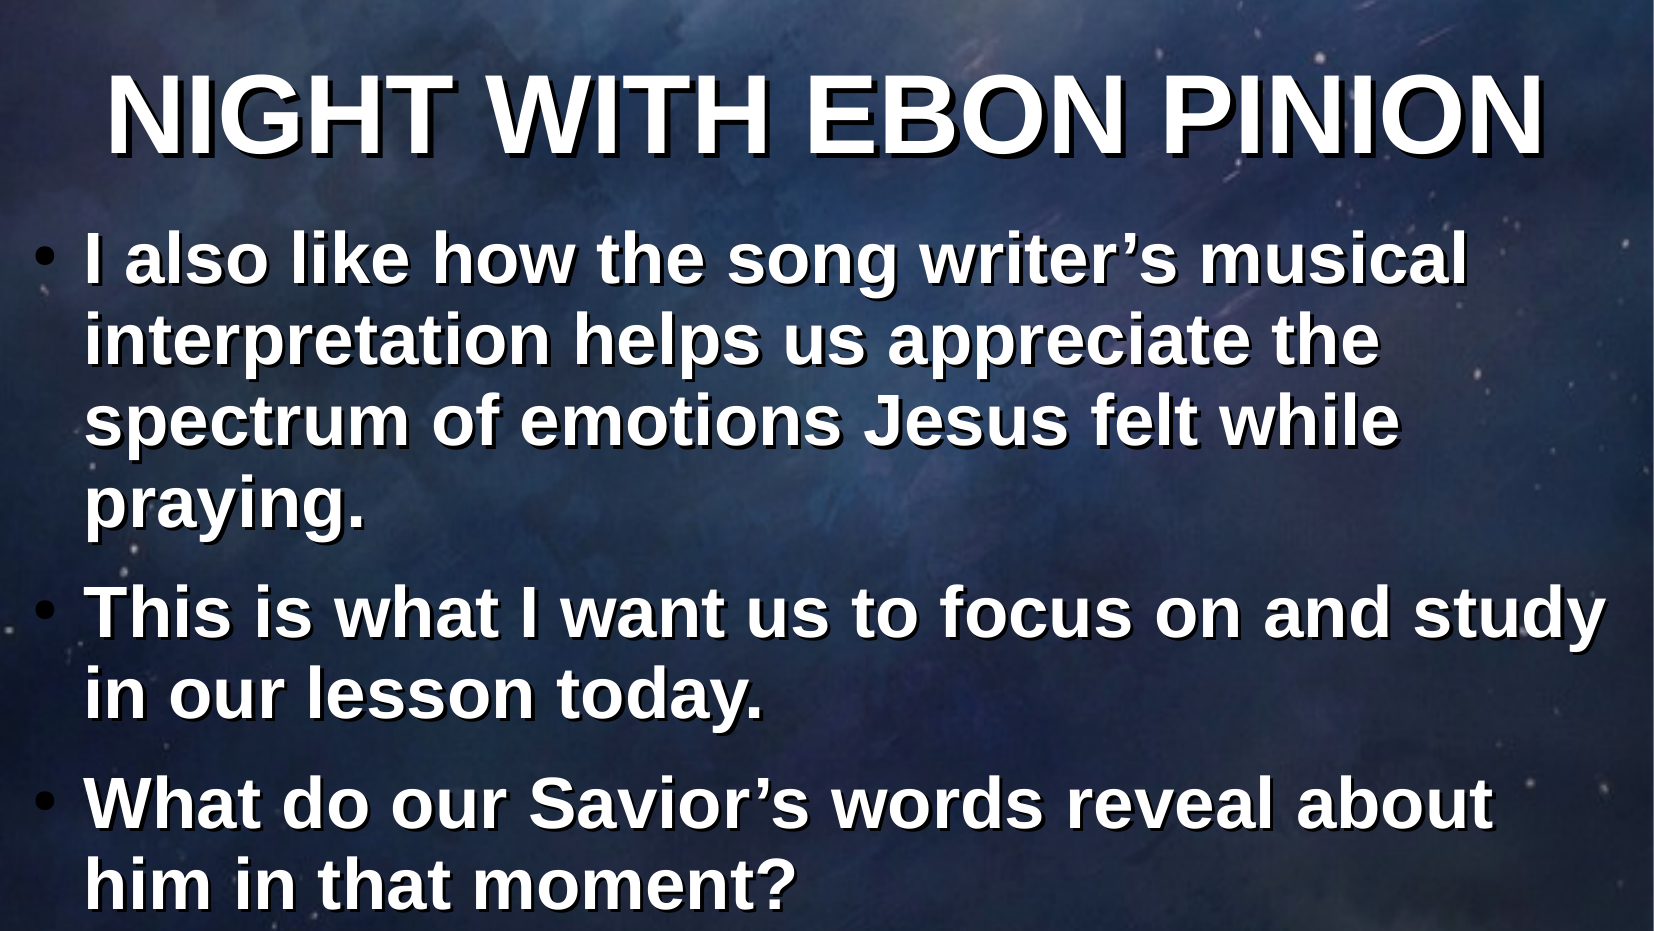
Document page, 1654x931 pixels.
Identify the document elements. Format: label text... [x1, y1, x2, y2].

title NIGHT WITH EBON PINION [82, 37, 1571, 193]
picture [0, 0, 1654, 931]
list I also like how the song writer’s musical interpretation helps us appreciate the spectrum of emotions Jesus felt while praying. This is what I want us to focus on and study in our lesson today. What do our Savior’s words reveal about him in that moment? [15, 217, 1643, 931]
